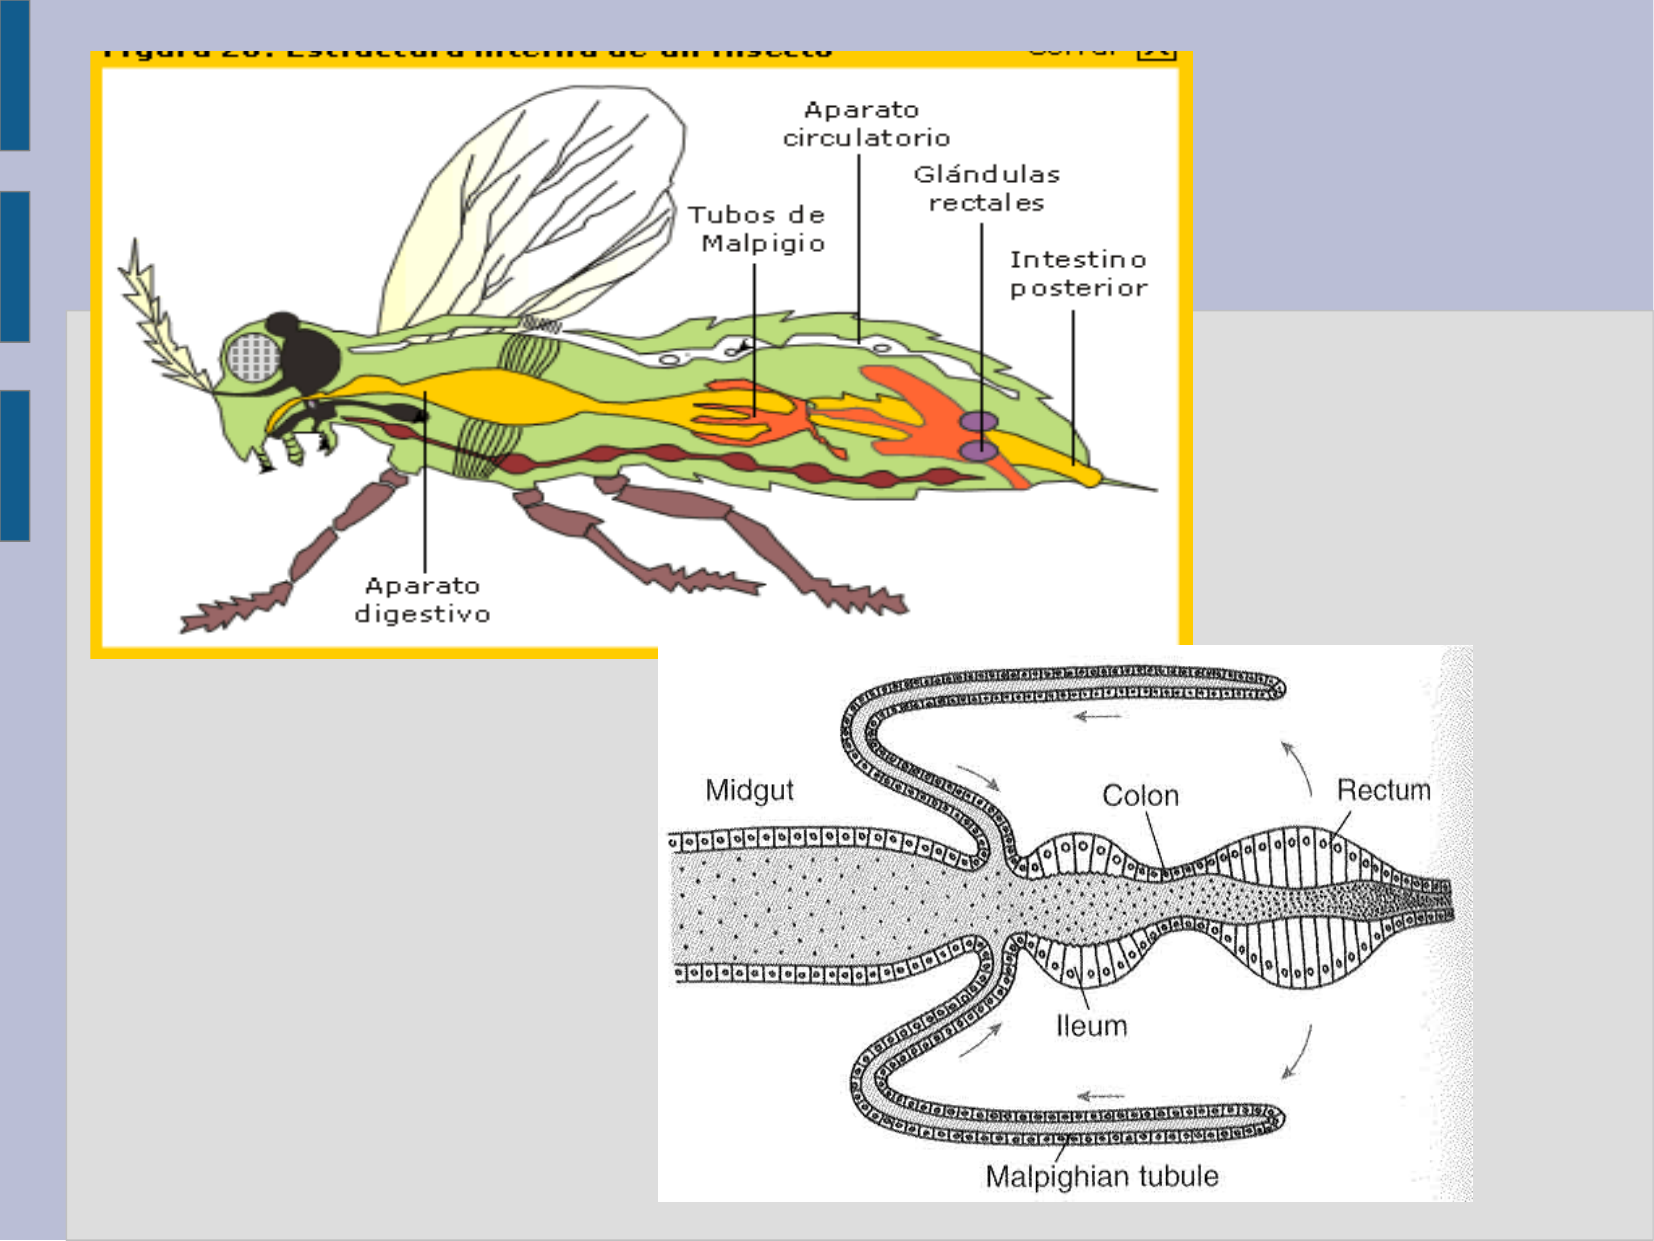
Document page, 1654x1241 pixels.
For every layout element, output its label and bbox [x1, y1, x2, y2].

picture [90, 51, 1473, 1202]
